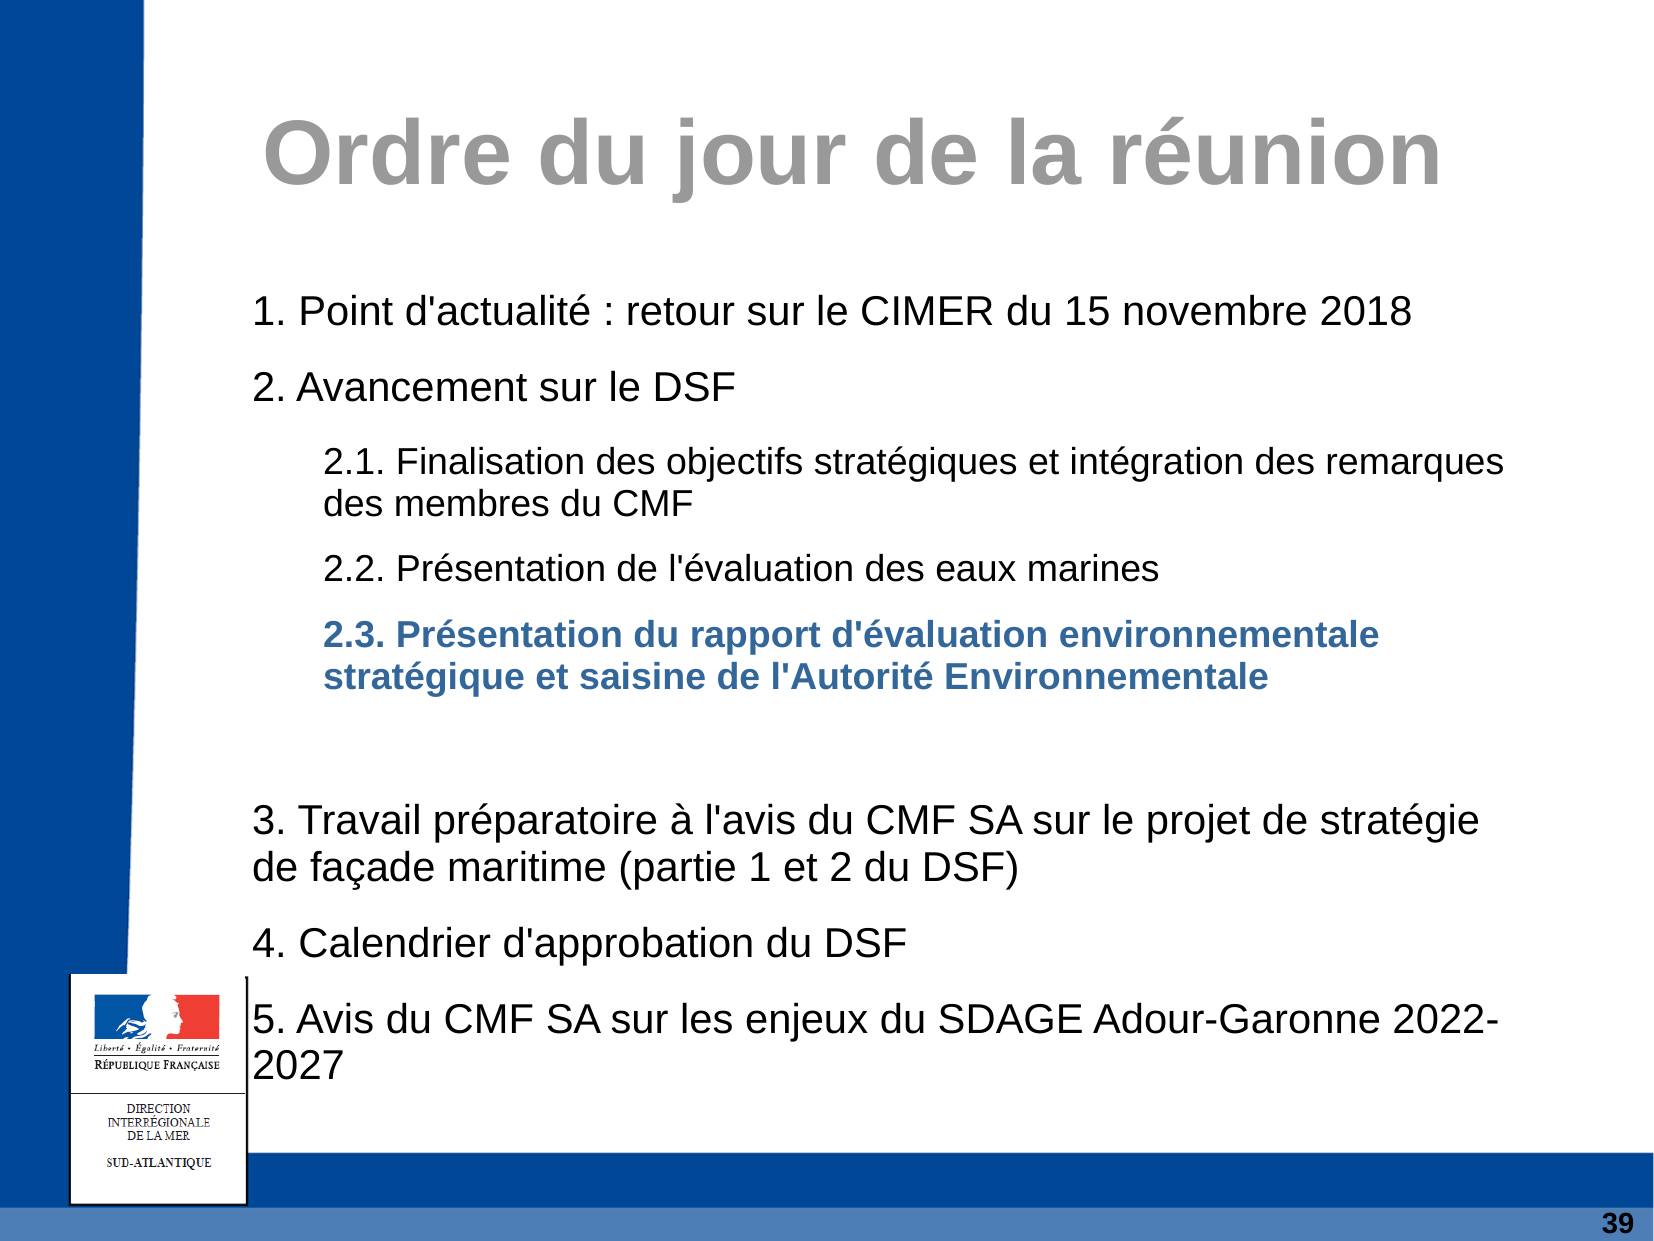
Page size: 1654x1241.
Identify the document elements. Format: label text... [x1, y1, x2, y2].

title Ordre du jour de la réunion [136, 56, 1571, 250]
picture [0, 0, 1654, 1241]
list 1. Point d'actualité : retour sur le CIMER du 15 novembre 2018 2. Avancement sur le DSF 2.1. Finalisation des objectifs stratégiques et intégration des remarques des membres du CMF 2.2. Présentation de l'évaluation des eaux marines 2.3. Présentation du rapport d'évaluation environnementale stratégique et saisine de l'Autorité Environnementale 3. Travail préparatoire à l'avis du CMF SA sur le projet de stratégie de façade maritime (partie 1 et 2 du DSF) 4. Calendrier d'approbation du DSF 5. Avis du CMF SA sur les enjeux du SDAGE Adour-Garonne 2022-2027 [181, 288, 1511, 1198]
